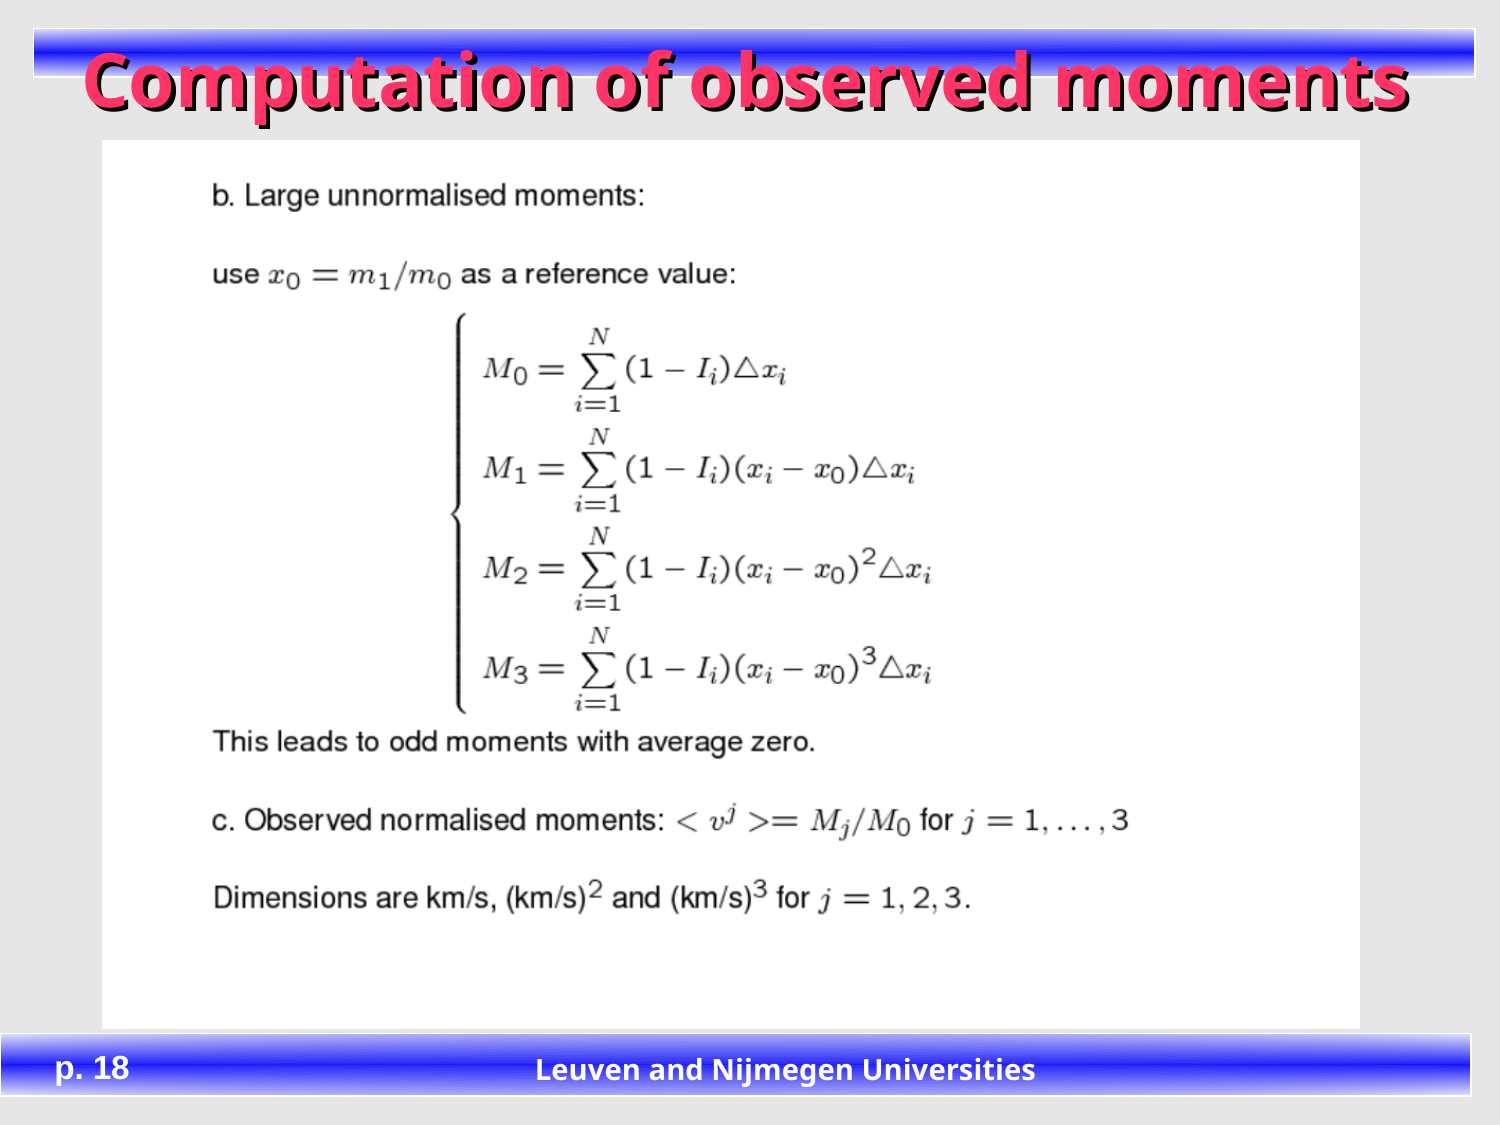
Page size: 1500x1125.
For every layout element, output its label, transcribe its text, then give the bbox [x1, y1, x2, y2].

picture [101, 139, 1360, 1029]
title Moment method: Briquet & Aerts (2003) [1034, 1070, 1470, 1074]
title Computation of observed moments [64, 20, 1500, 137]
title Moment method: Briquet & Aerts (2003) [126, 1055, 1470, 1059]
